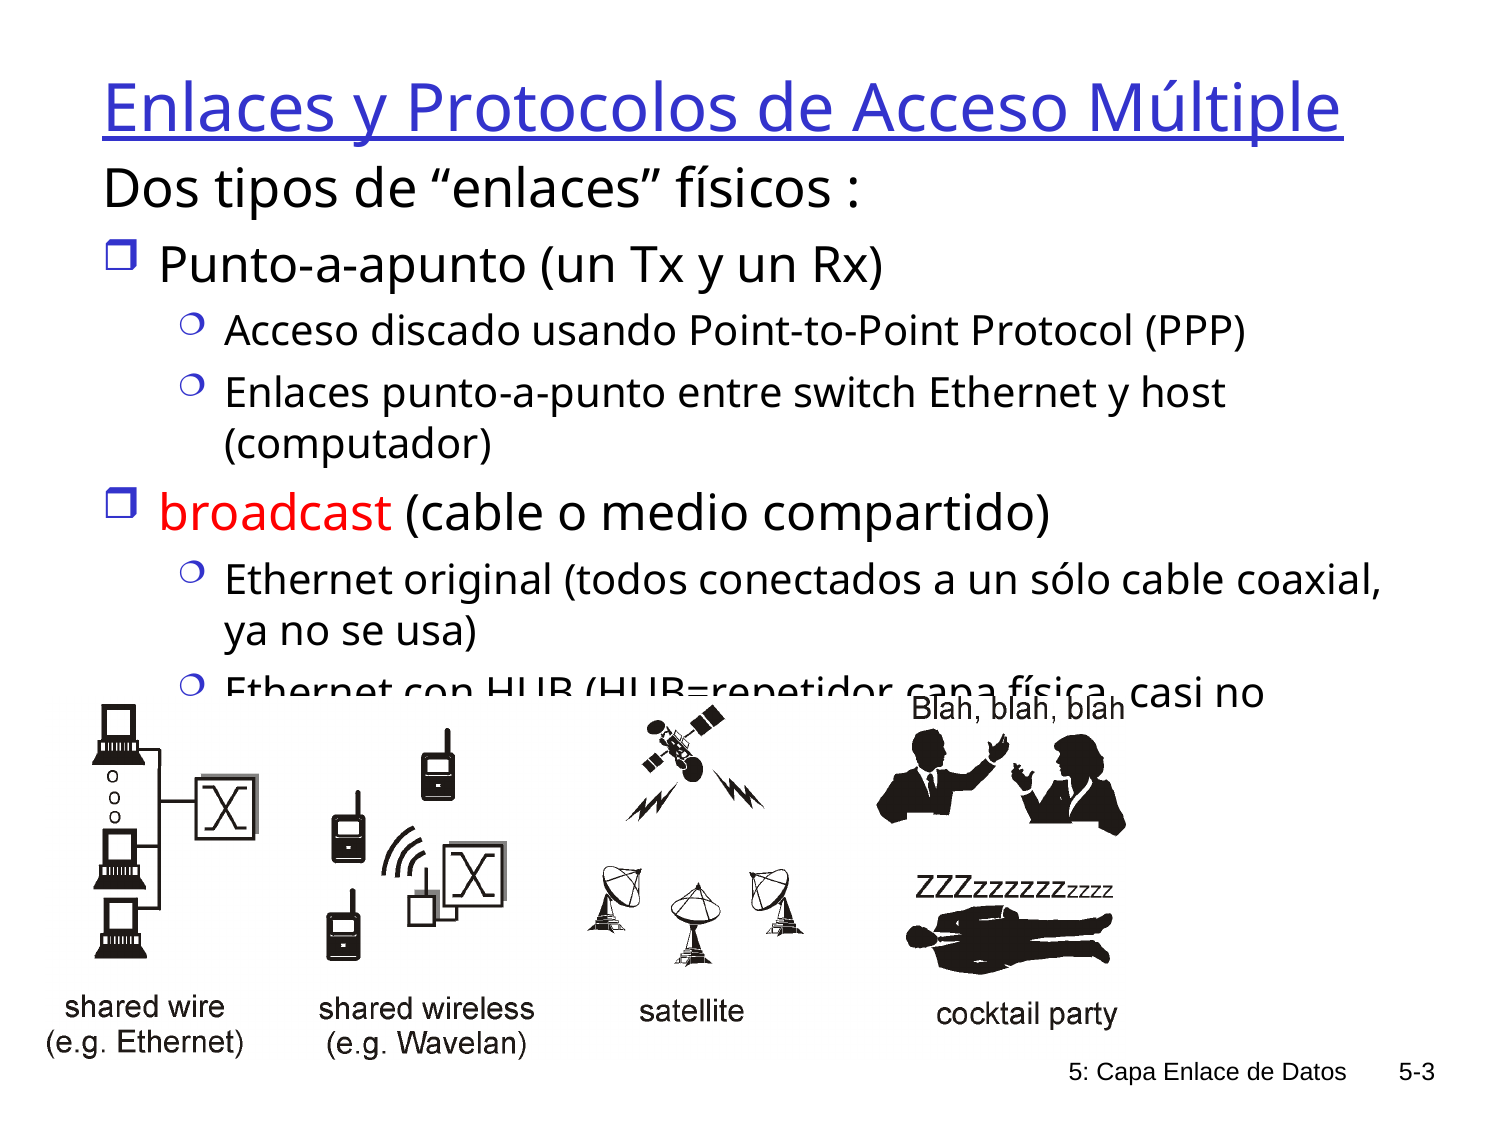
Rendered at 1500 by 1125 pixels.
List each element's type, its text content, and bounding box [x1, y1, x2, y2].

picture [45, 696, 1126, 1060]
title Enlaces y Protocolos de Acceso Múltiple [87, 23, 1426, 146]
list Dos tipos de “enlaces” físicos : Punto-a-apunto (un Tx y un Rx) Acceso discado usando Point-to-Point Protocol (PPP) Enlaces punto-a-punto entre switch Ethernet y host (computador) broadcast (cable o medio compartido) Ethernet original (todos conectados a un sólo cable coaxial, ya no se usa) Ethernet con HUB (HUB=repetidor capa física, casi no quedan) Flujo de subida en HFC (Hybrid Fiber Coax) 802.11 LAN inalámbrica [87, 146, 1426, 699]
